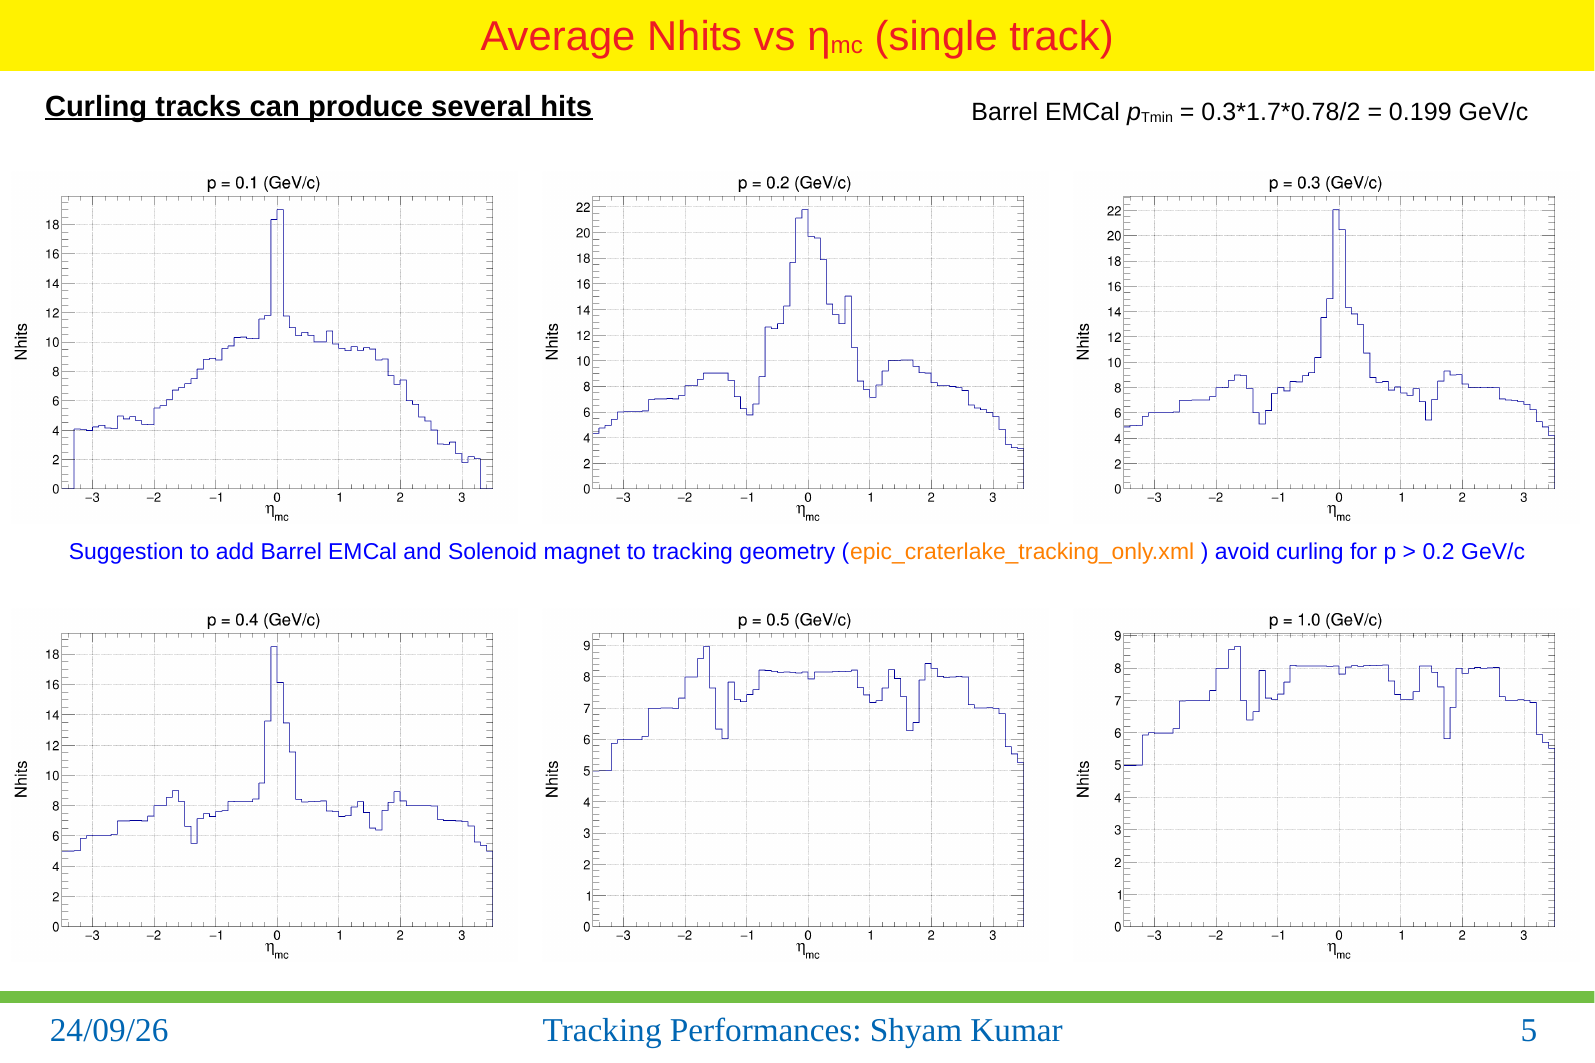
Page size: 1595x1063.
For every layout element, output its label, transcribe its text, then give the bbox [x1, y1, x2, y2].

picture [542, 603, 1049, 985]
text_box Curling tracks can produce several hits [0, 82, 638, 130]
picture [11, 148, 518, 531]
title Average Nhits vs ηmc (single track) [0, 0, 1595, 71]
picture [1073, 189, 1580, 531]
picture [11, 603, 518, 985]
picture [542, 148, 1049, 531]
text_box Suggestion to add Barrel EMCal and Solenoid magnet to tracking geometry (epic_craterlake_tracking_only.xml ) avoid curling for p > 0.2 GeV/c [0, 531, 1595, 603]
picture [1073, 603, 1580, 985]
text_box Barrel EMCal pTmin = 0.3*1.7*0.78/2 = 0.199 GeV/c [956, 90, 1595, 189]
